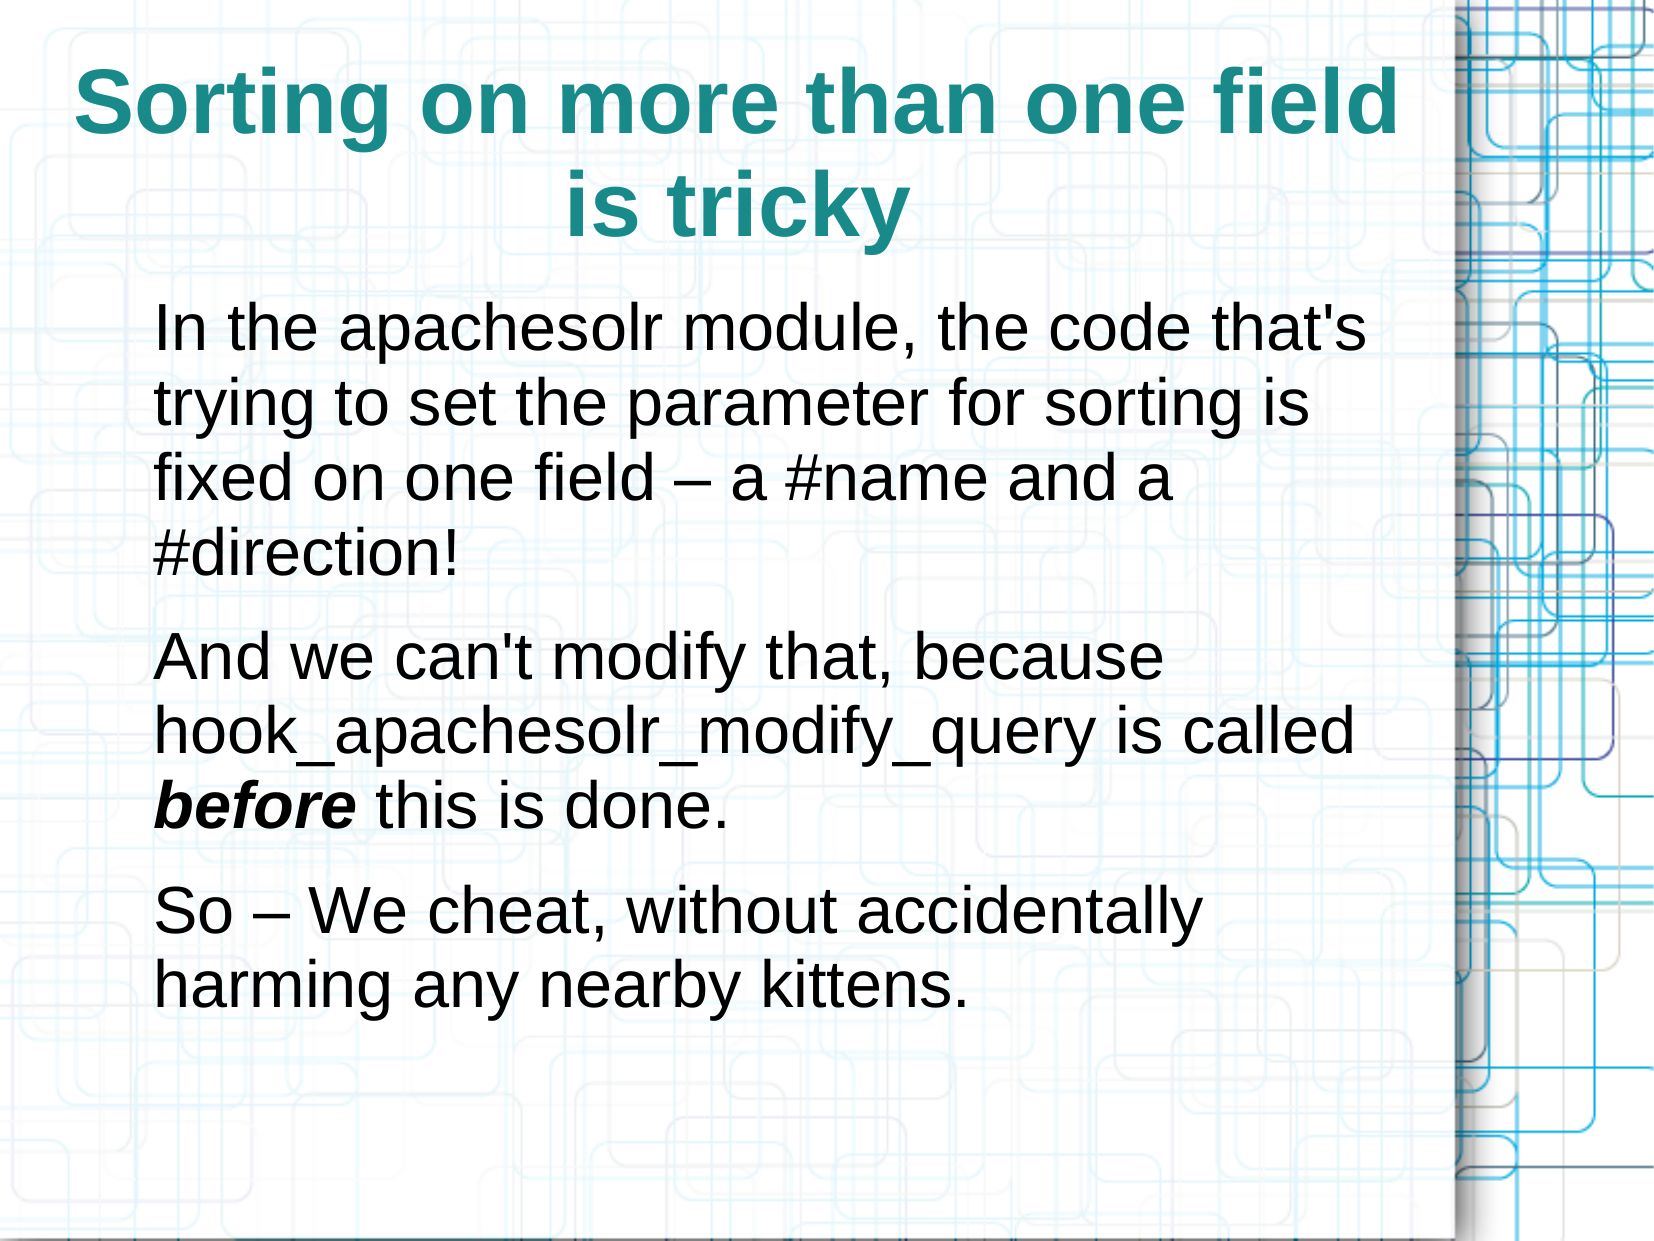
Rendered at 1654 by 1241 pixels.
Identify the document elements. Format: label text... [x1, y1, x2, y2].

list In the apachesolr module, the code that's trying to set the parameter for sorting is fixed on one field – a #name and a #direction! And we can't modify that, because hook_apachesolr_modify_query is called before this is done. So – We cheat, without accidentally harming any nearby kittens. [82, 290, 1418, 1094]
title Sorting on more than one field is tricky [59, 50, 1418, 256]
picture [0, 0, 1654, 1241]
